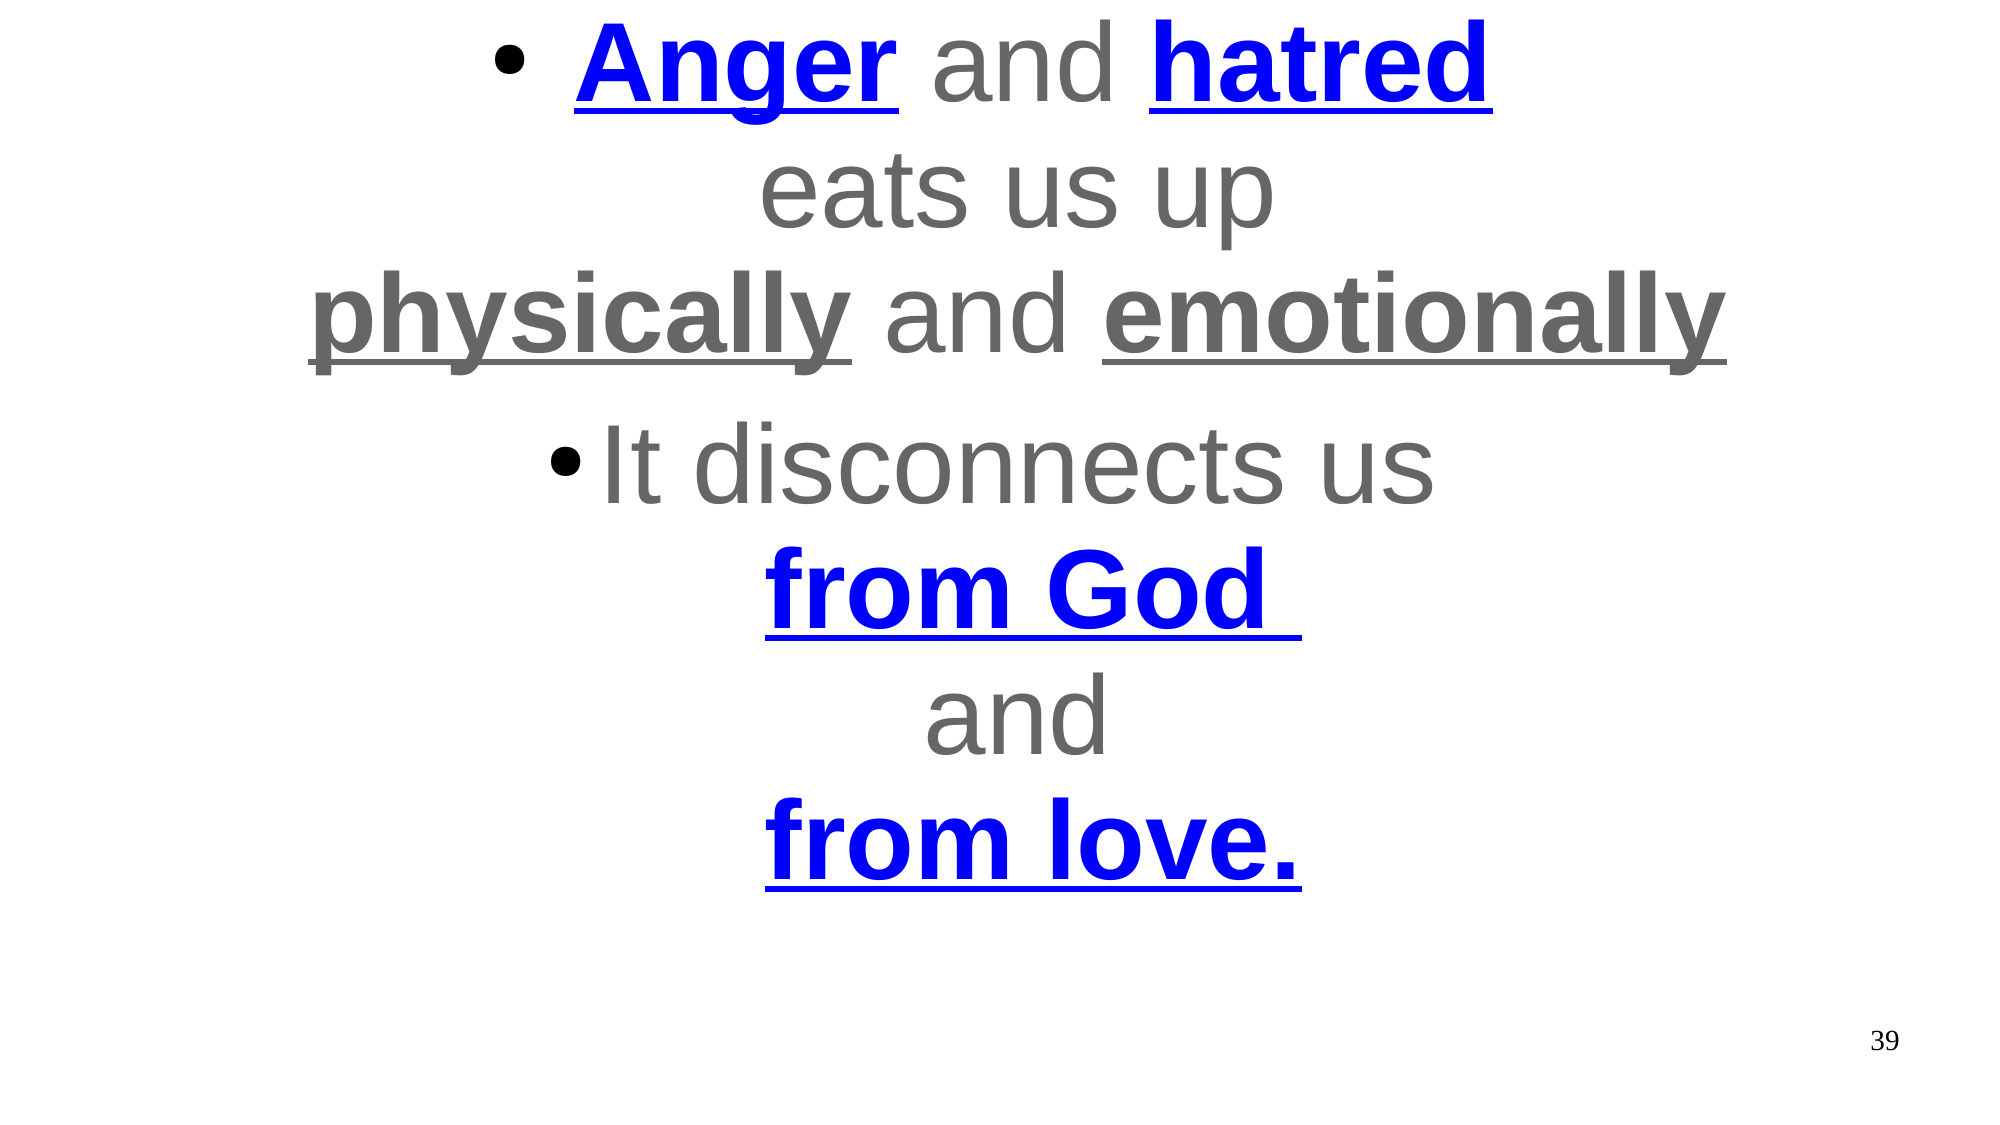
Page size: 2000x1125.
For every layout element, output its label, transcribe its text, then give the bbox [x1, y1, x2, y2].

list Anger and hatred eats us up physically and emotionally It disconnects us from God and from love. [0, 0, 1996, 1123]
